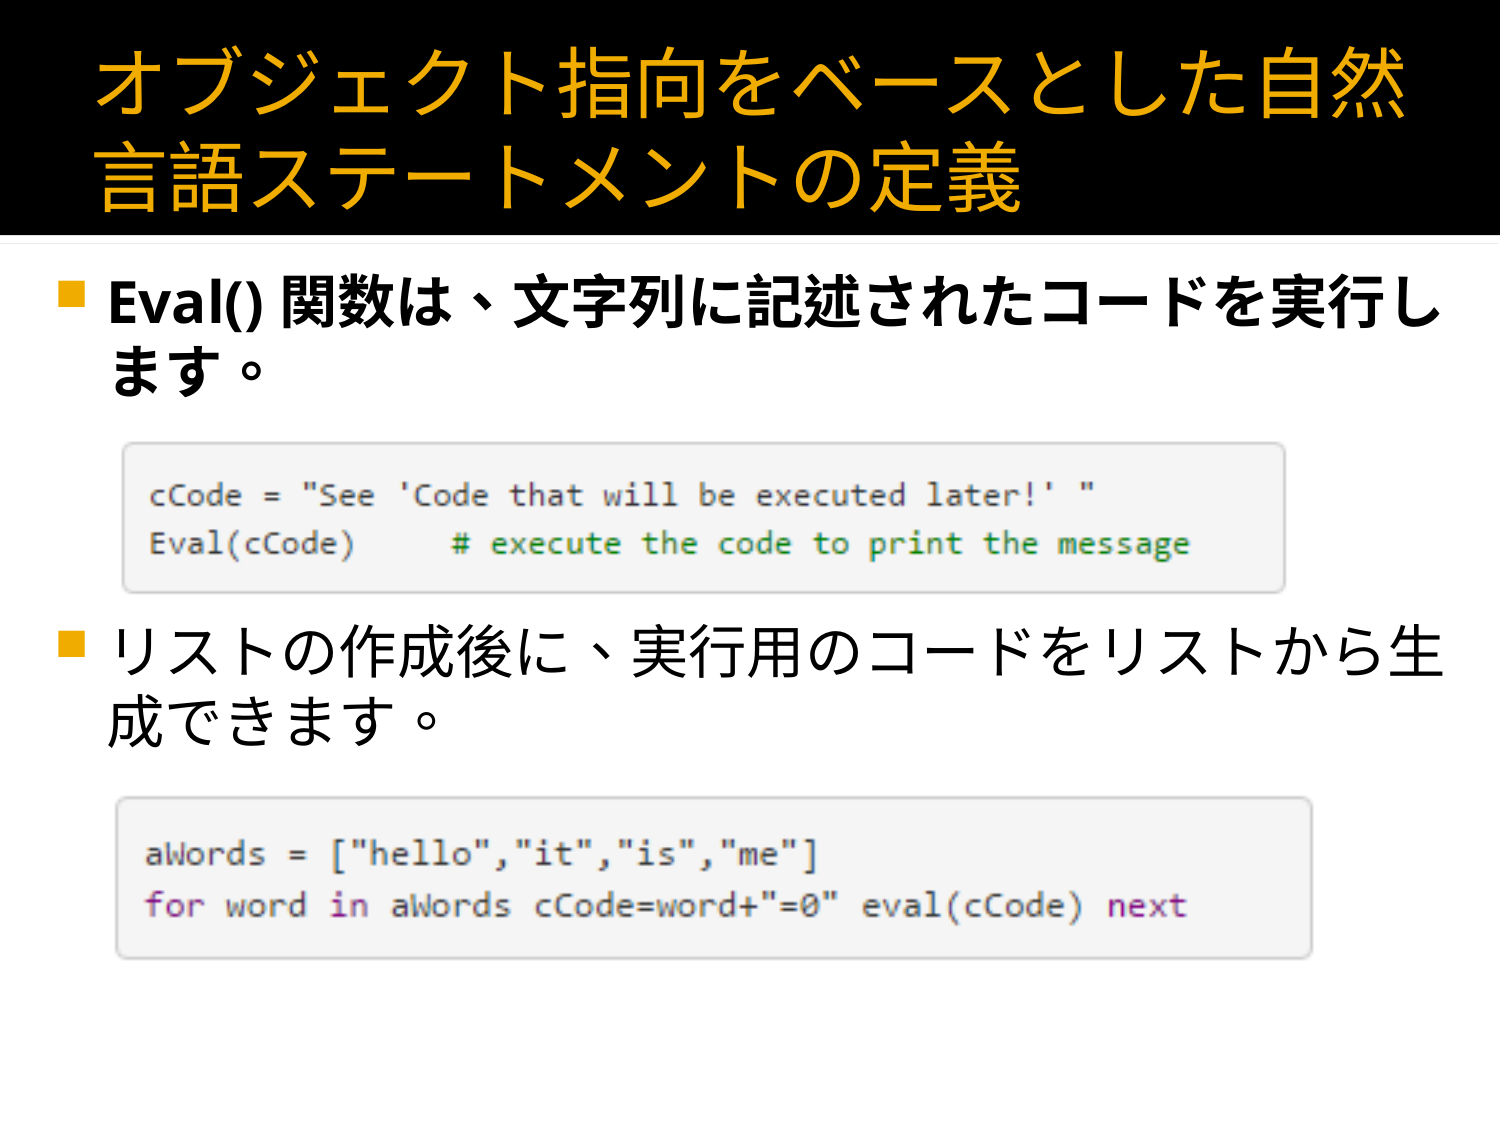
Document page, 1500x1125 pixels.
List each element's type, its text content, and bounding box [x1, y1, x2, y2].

title オブジェクト指向をベースとした自然言語ステートメントの定義 [75, 25, 1425, 231]
picture [99, 780, 1334, 975]
picture [112, 424, 1300, 616]
list Eval() 関数は、文字列に記述されたコードを実行します。 リストの作成後に、実行用のコードをリストから生成できます。 [24, 249, 1463, 1050]
